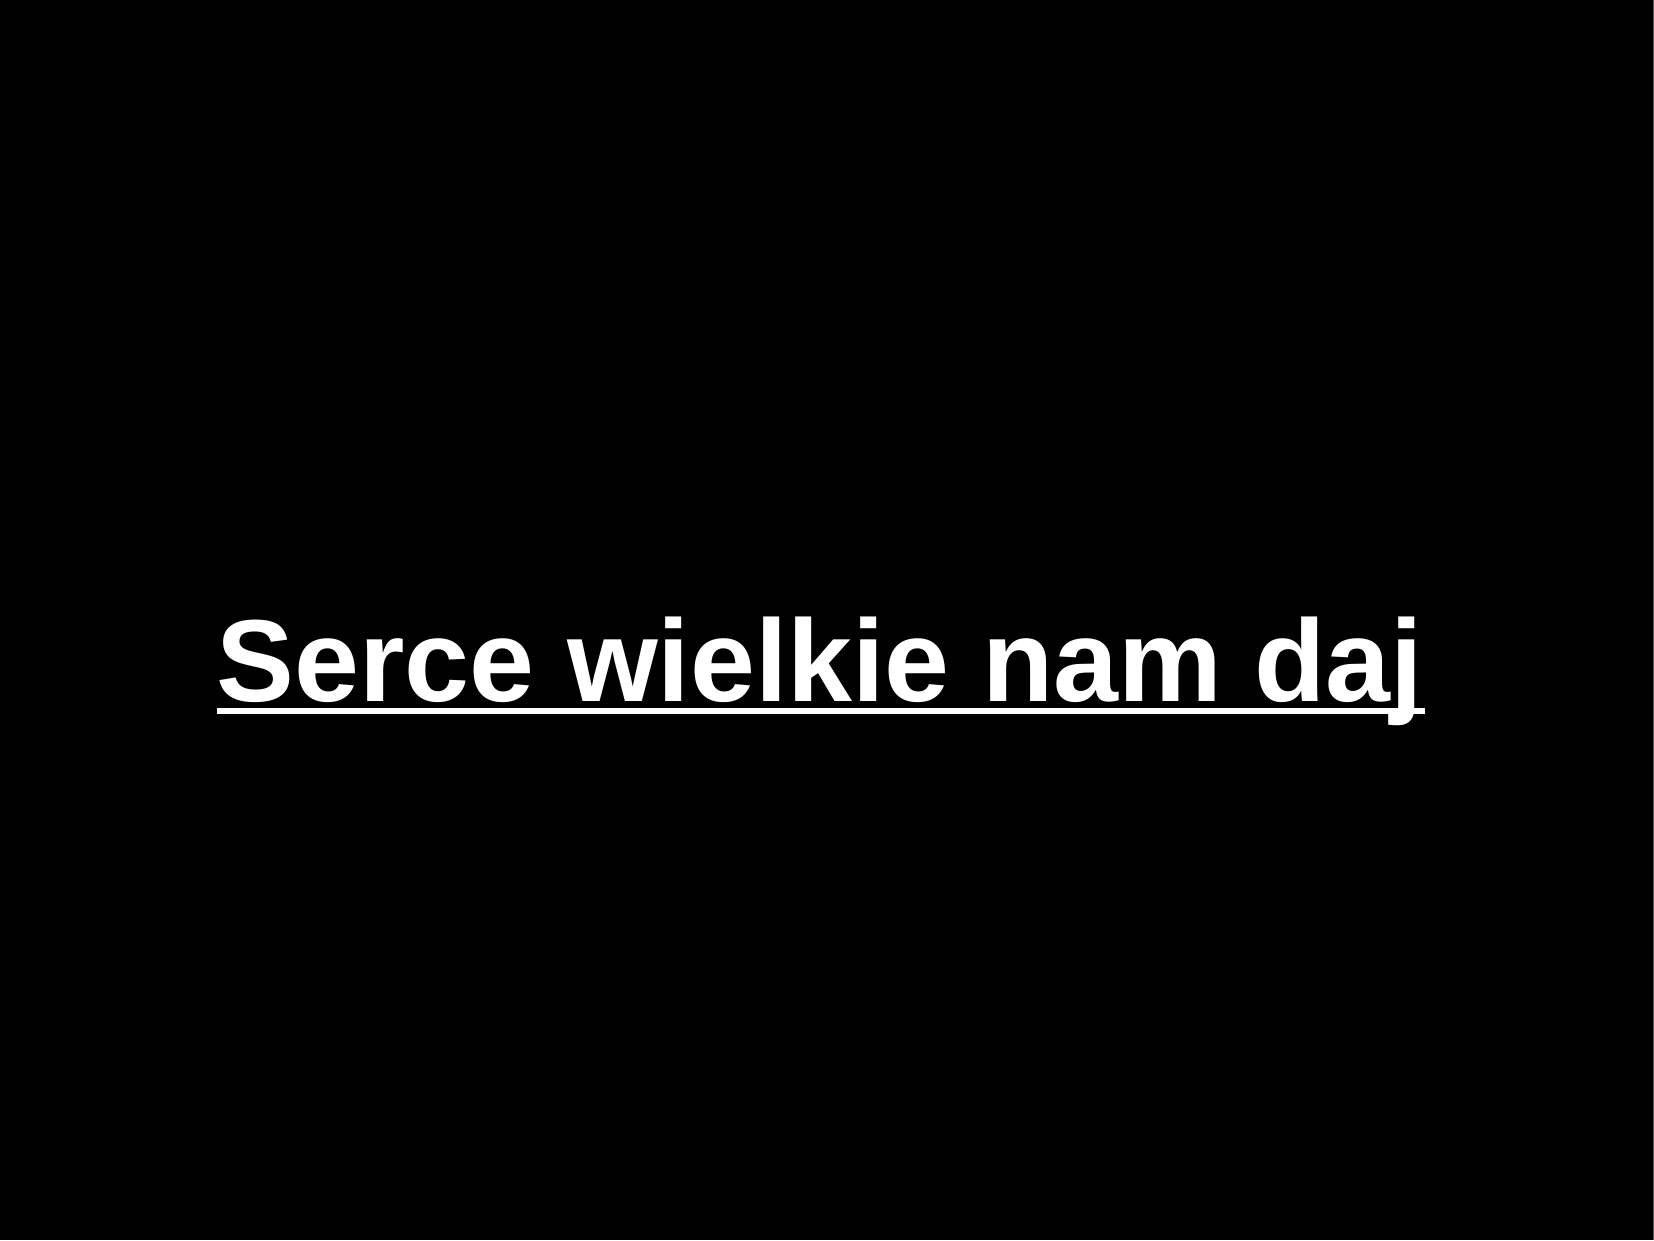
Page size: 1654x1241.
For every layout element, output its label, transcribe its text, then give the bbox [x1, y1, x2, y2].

subtitle Serce wielkie nam daj [0, 527, 1642, 713]
